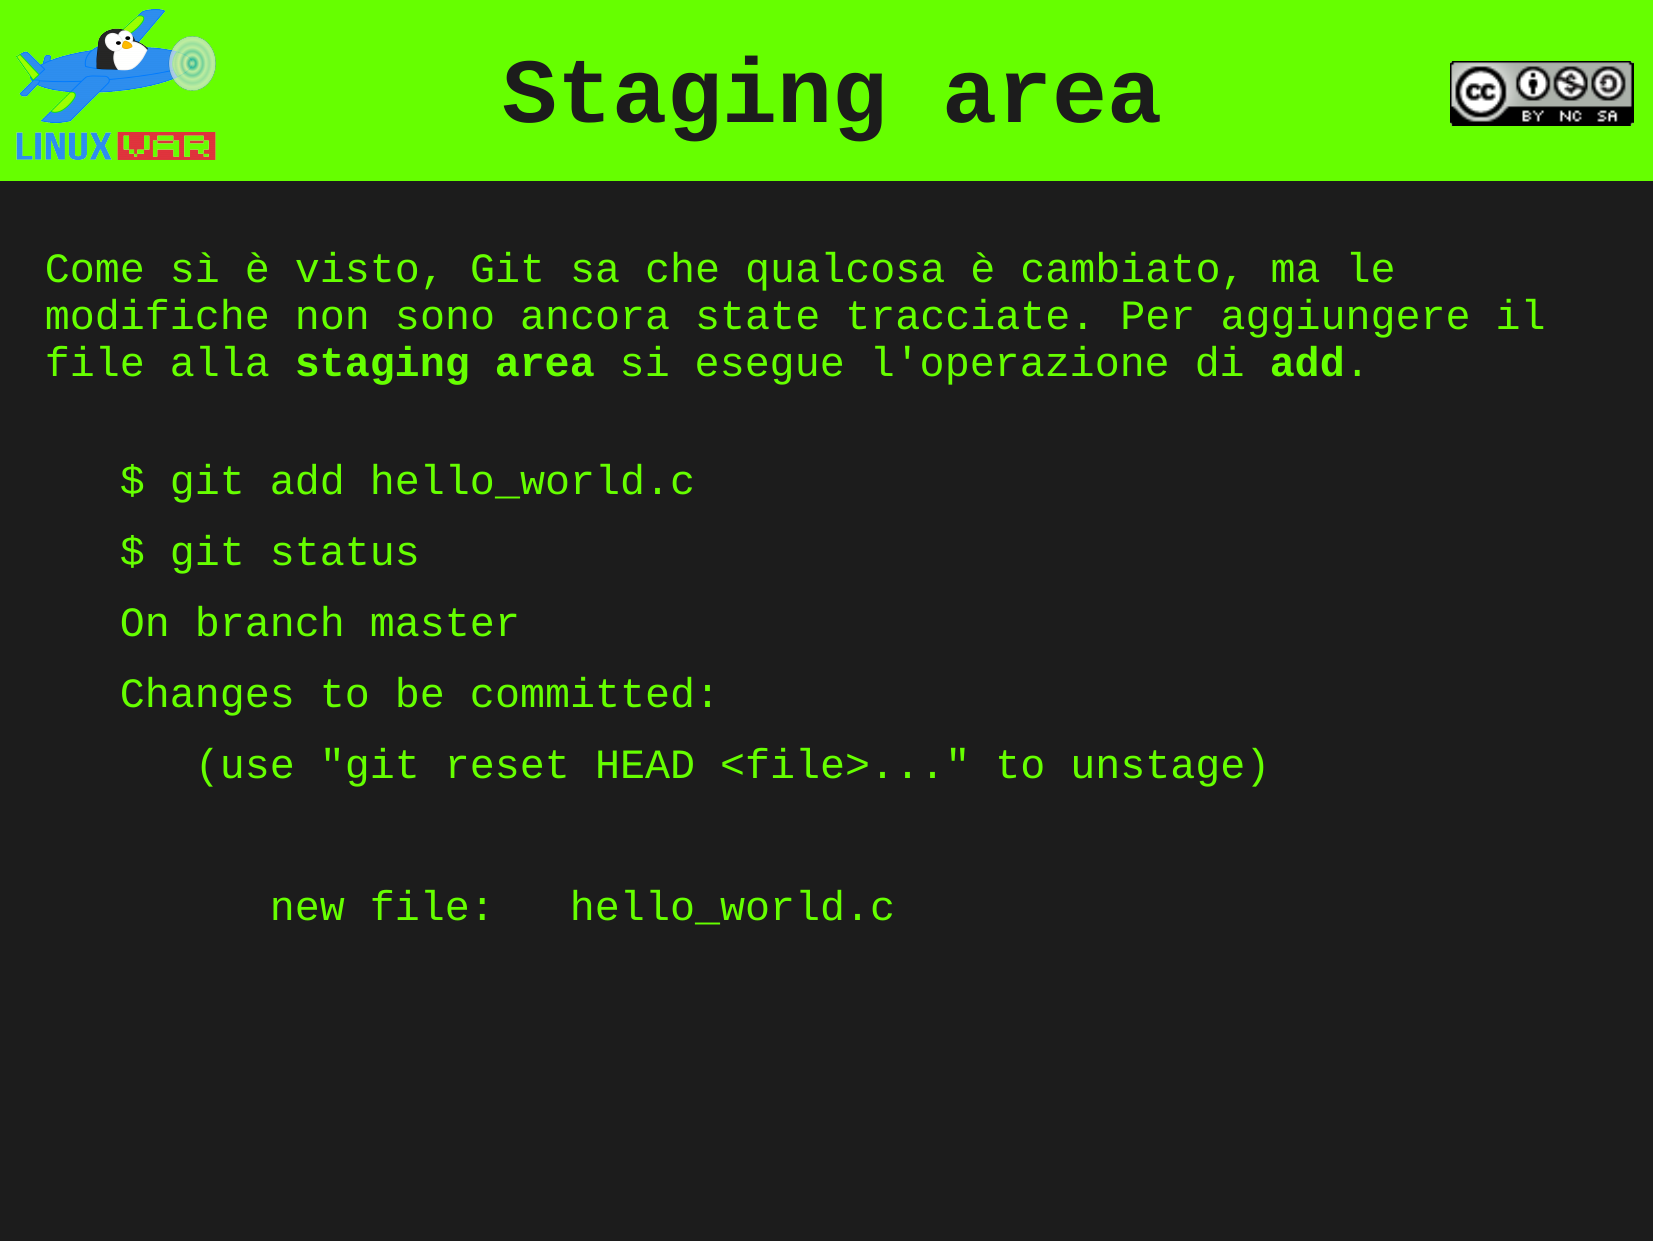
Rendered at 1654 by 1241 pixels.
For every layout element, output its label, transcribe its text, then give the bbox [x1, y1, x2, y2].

text_box [0, 0, 1653, 181]
picture [1450, 61, 1634, 126]
picture [16, 9, 216, 160]
text_box Staging area [216, 39, 1471, 158]
text_box Come sì è visto, Git sa che qualcosa è cambiato, ma le modifiche non sono ancora state tracciate. Per aggiungere il file alla staging area si esegue l'operazione di add. $ git add hello_world.c $ git status On branch master Changes to be committed: (use "git reset HEAD <file>..." to unstage) new file: hello_world.c [30, 240, 1606, 1021]
